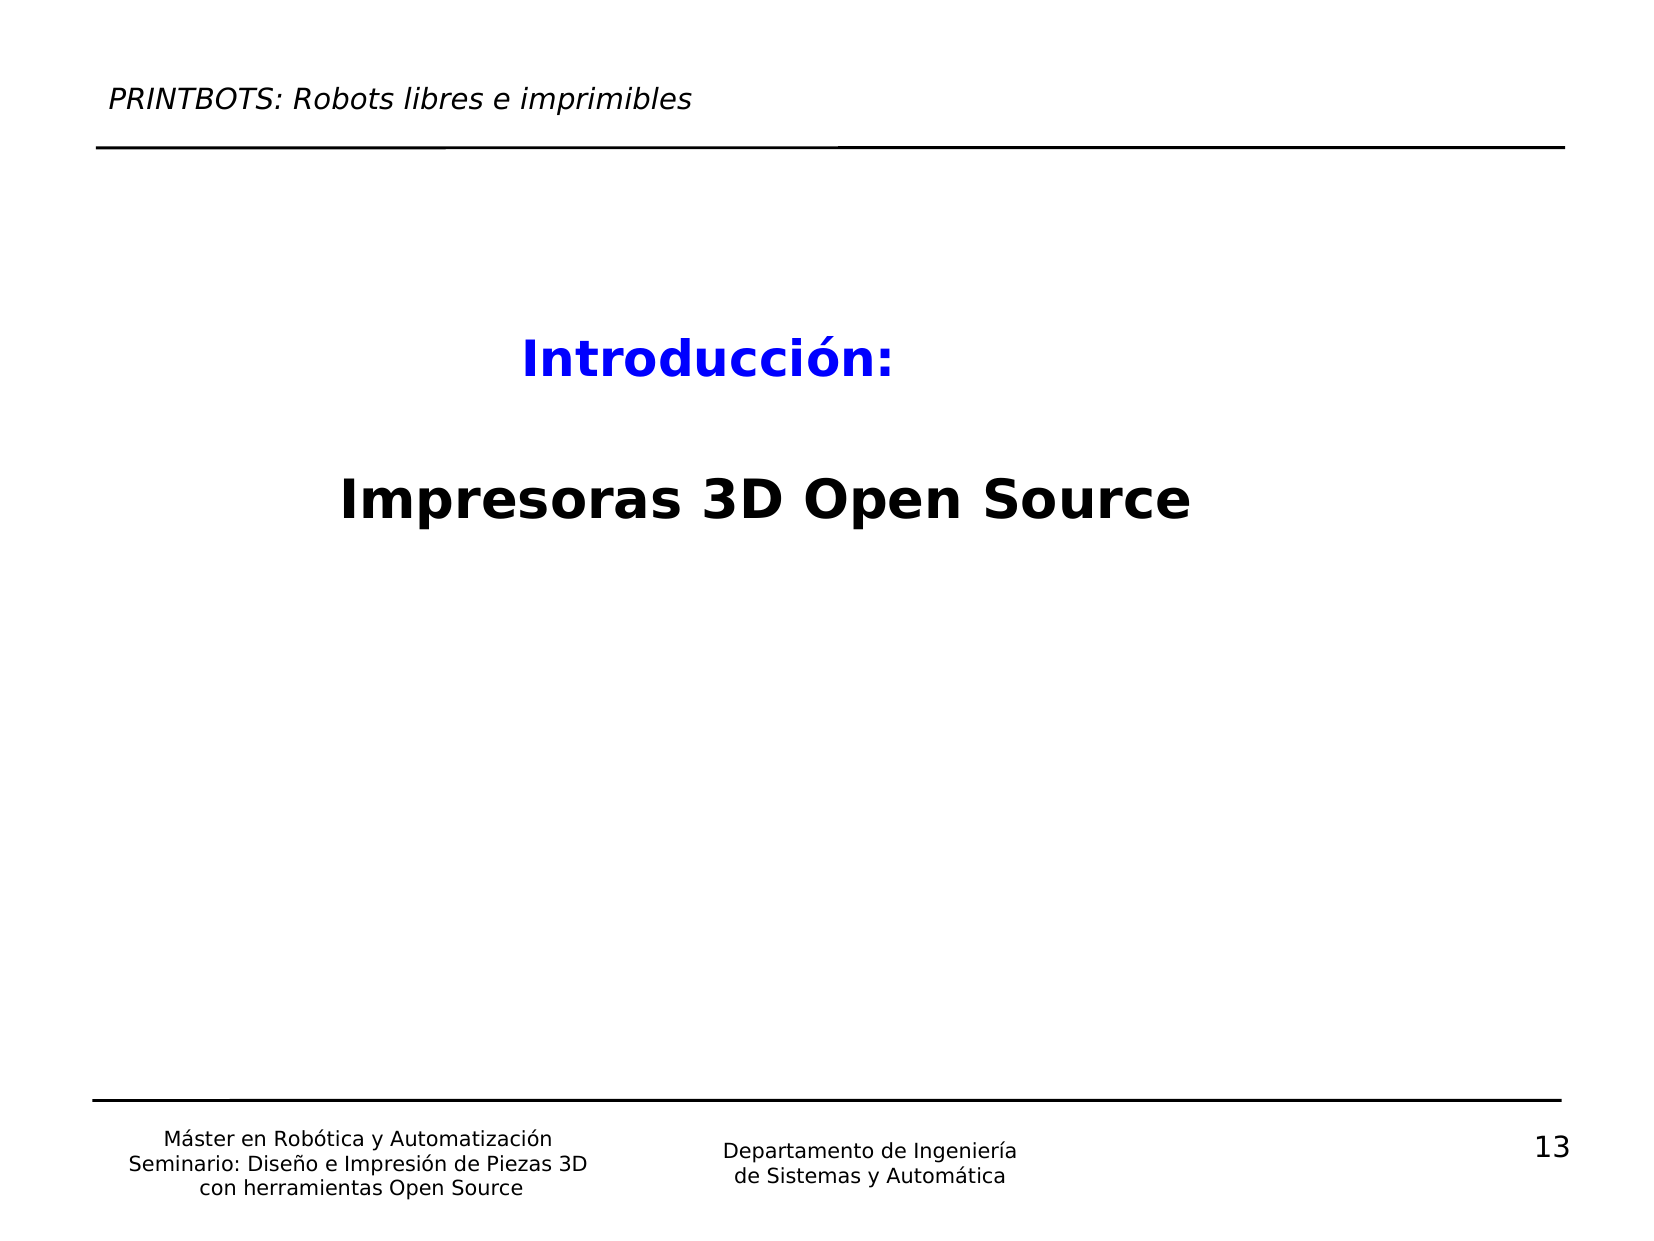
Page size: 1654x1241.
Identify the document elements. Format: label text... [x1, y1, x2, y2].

text_box PRINTBOTS: Robots libres e imprimibles [93, 74, 709, 124]
text_box Introducción: [506, 322, 911, 396]
text_box Impresoras 3D Open Source [324, 460, 1209, 539]
text_box Departamento de Ingeniería de Sistemas y Automática [708, 1132, 1112, 1196]
text_box Máster en Robótica y Automatización Seminario: Diseño e Impresión de Piezas 3D con herramientas Open Source [113, 1120, 603, 1208]
